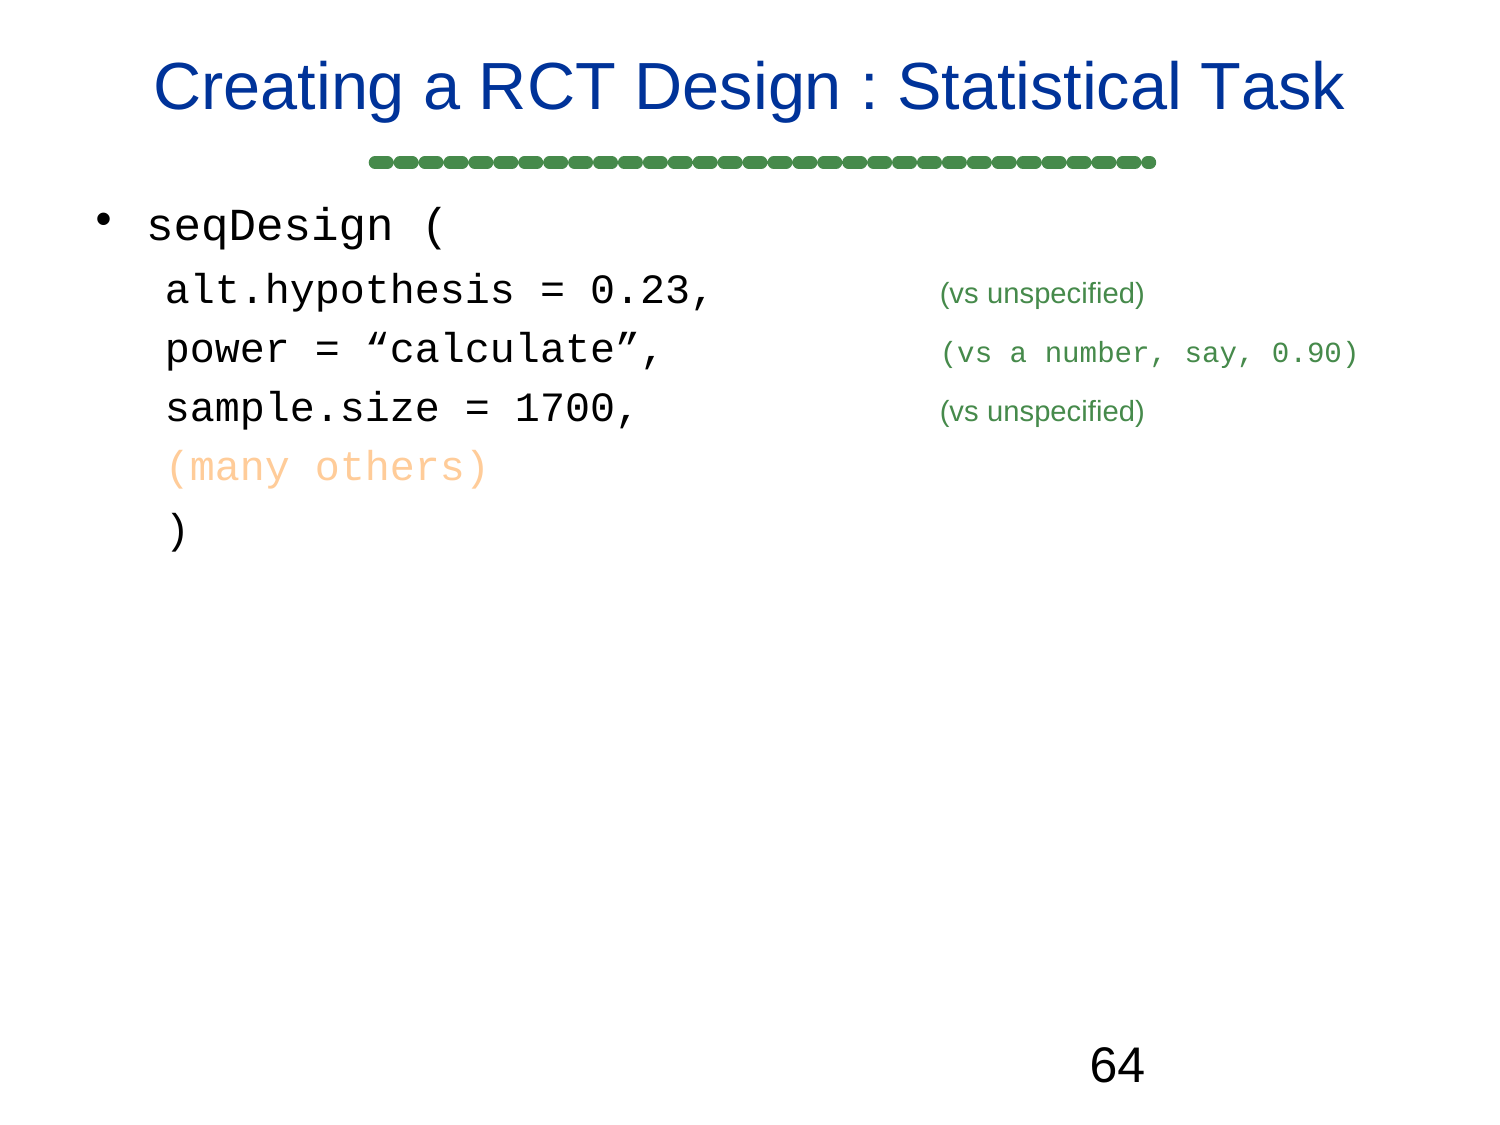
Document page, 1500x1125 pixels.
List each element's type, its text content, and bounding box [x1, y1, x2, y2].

list seqDesign ( alt.hypothesis = 0.23, (vs unspecified) power = “calculate”, (vs a number, say, 0.90) sample.size = 1700, (vs unspecified) (many others) ) [75, 187, 1426, 1050]
title Creating a RCT Design : Statistical Task [37, 24, 1463, 141]
